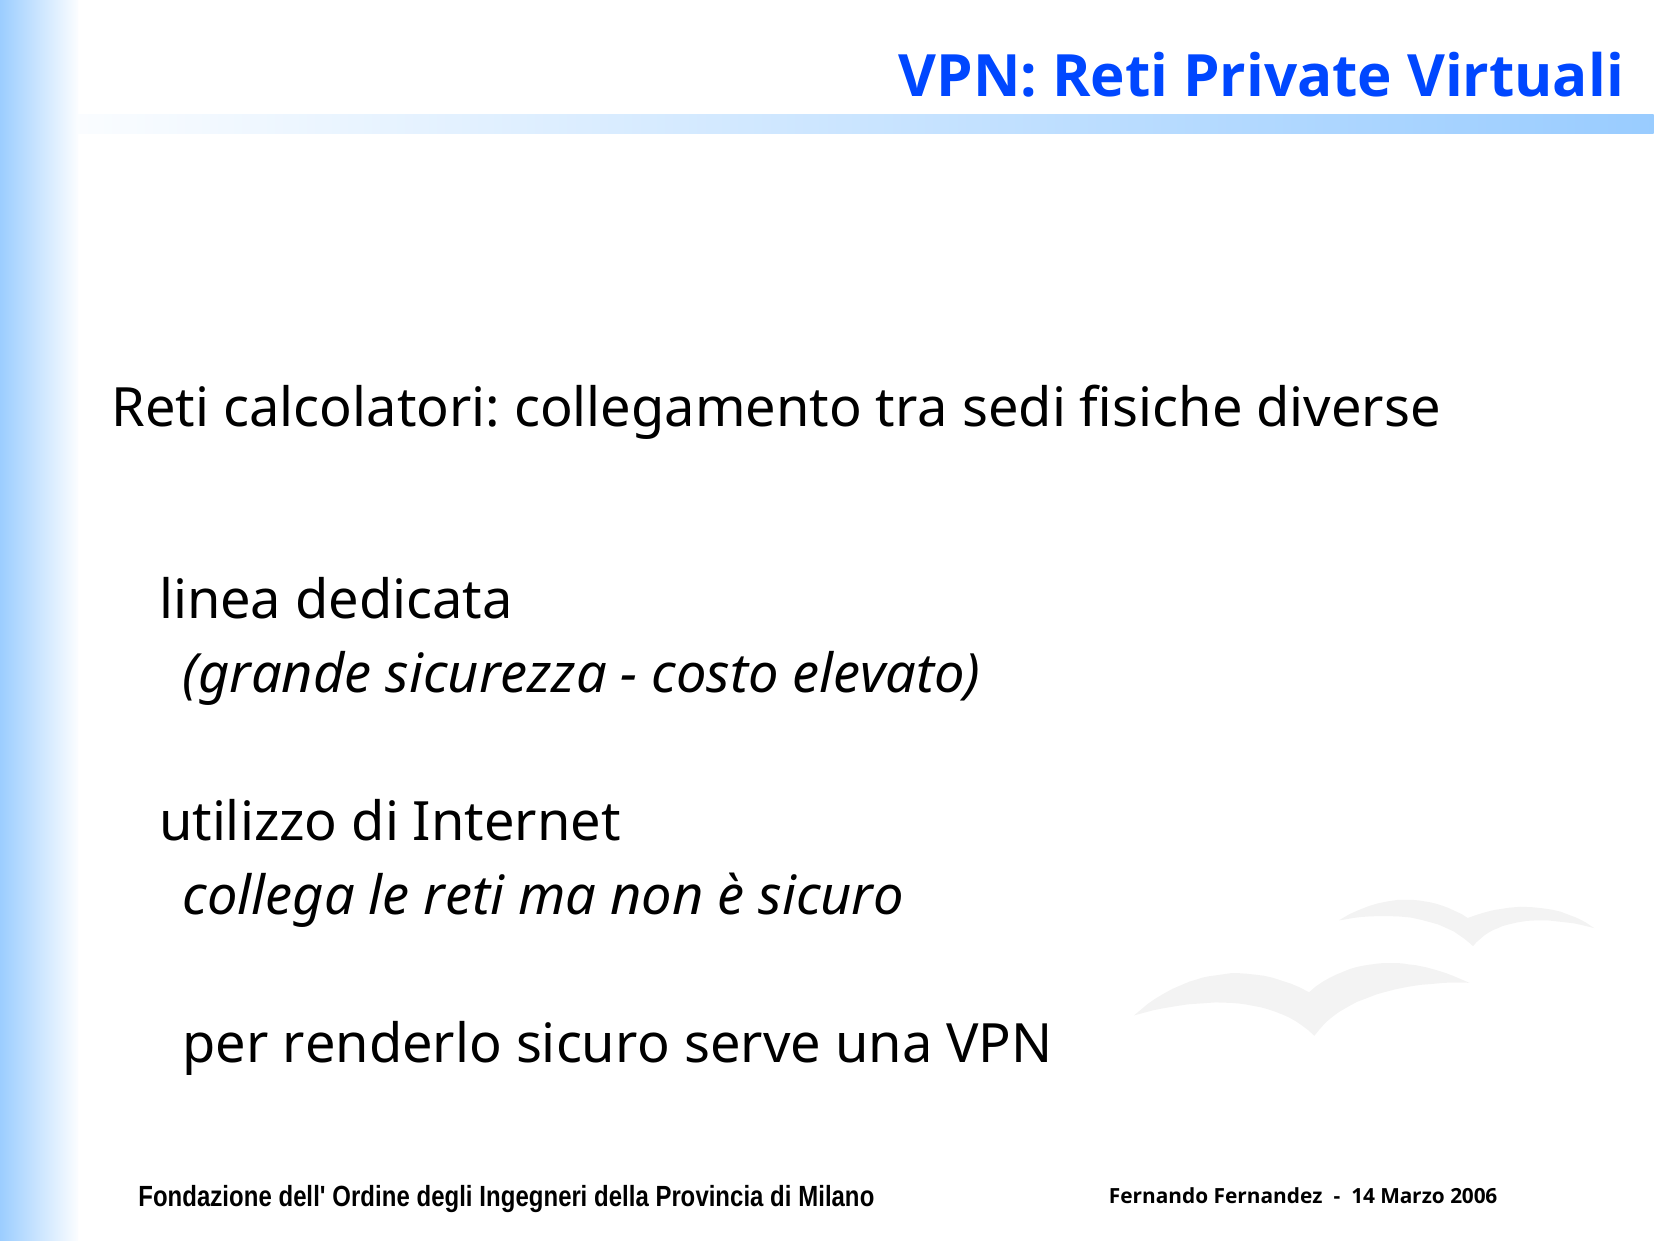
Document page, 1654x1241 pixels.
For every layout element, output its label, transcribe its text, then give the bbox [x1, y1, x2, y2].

title VPN: Reti Private Virtuali [85, 0, 1654, 148]
list Reti calcolatori: collegamento tra sedi fisiche diverse linea dedicata (grande sicurezza - costo elevato) utilizzo di Internet collega le reti ma non è sicuro per renderlo sicuro serve una VPN [111, 176, 1617, 1218]
